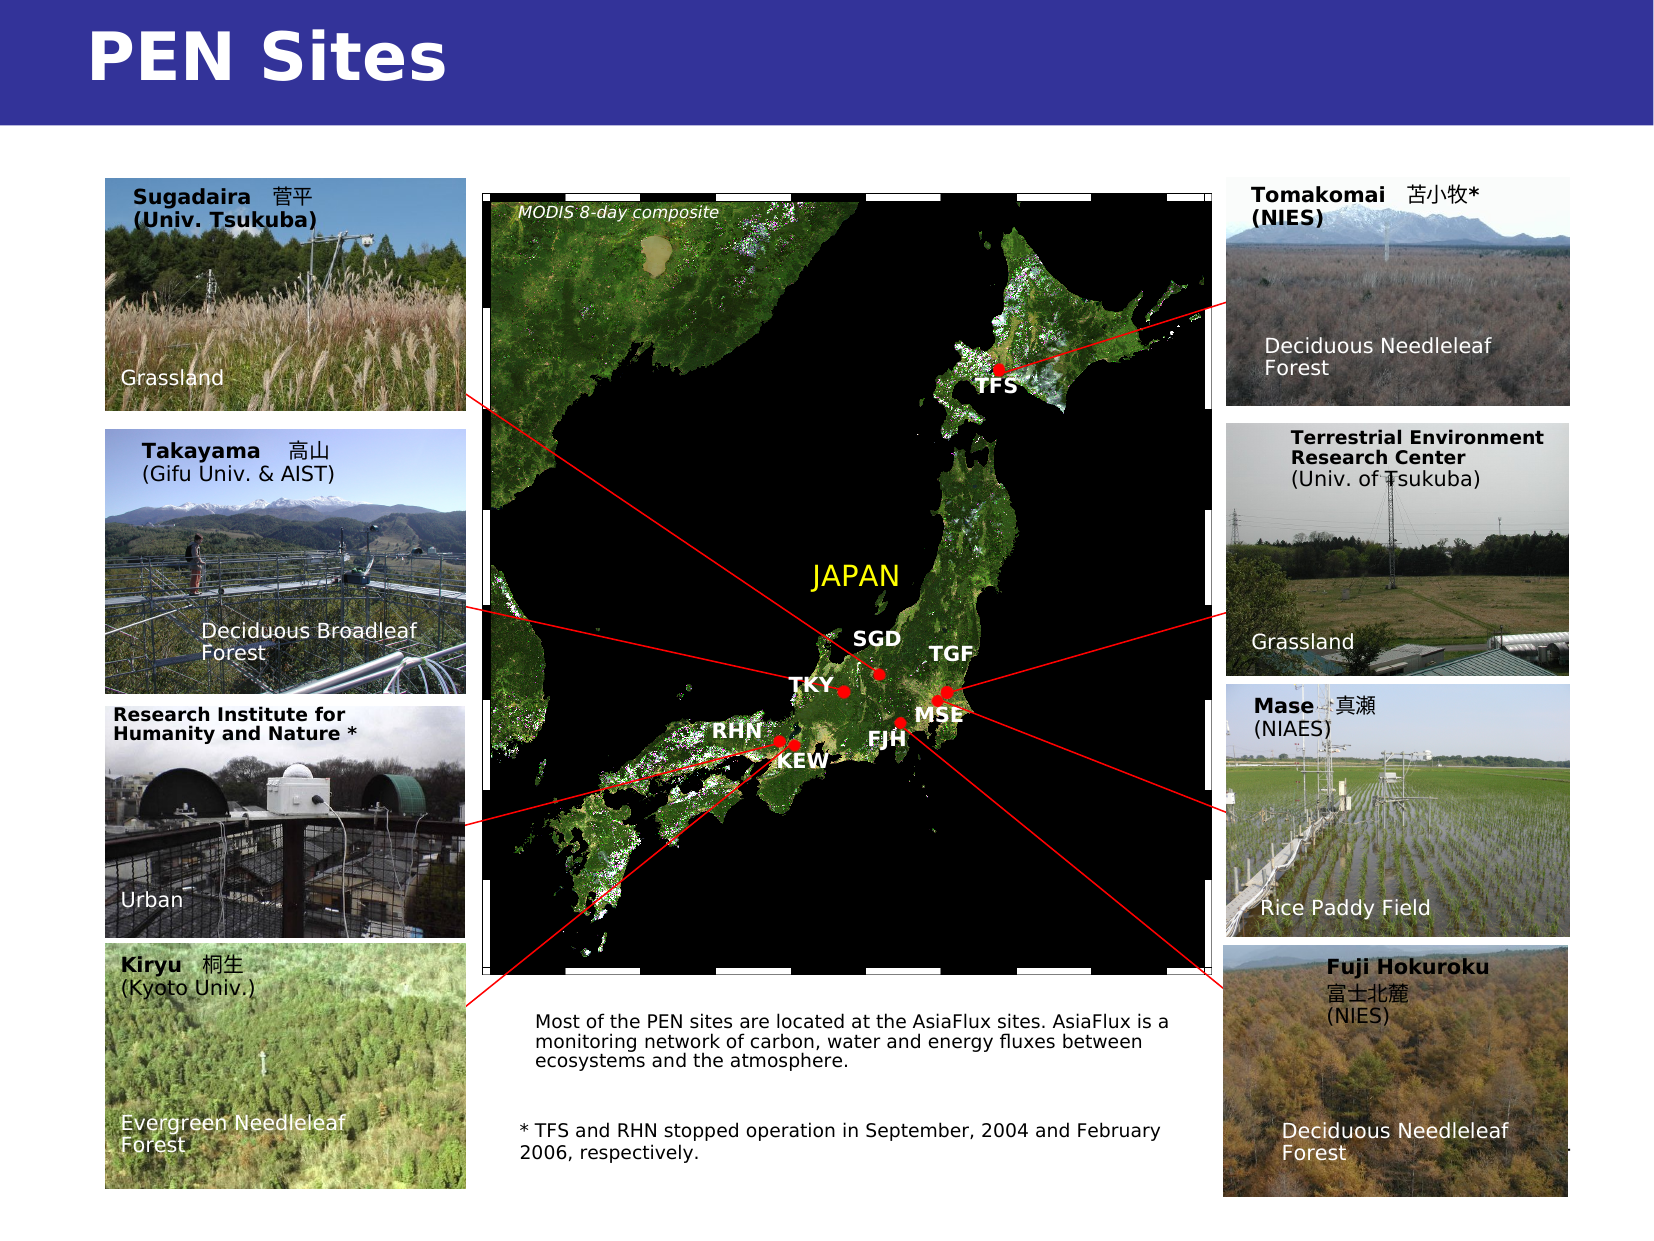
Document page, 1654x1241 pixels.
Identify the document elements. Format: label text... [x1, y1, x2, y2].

text_box Deciduous Needleleaf Forest [1249, 328, 1513, 388]
text_box Terrestrial Environment Research Center (Univ. of Tsukuba) [1276, 421, 1566, 499]
text_box Research Institute for Humanity and Nature * [98, 697, 458, 753]
picture [482, 193, 1212, 975]
text_box PEN Sites [70, 16, 934, 103]
text_box Kiryu 桐生 (Kyoto Univ.) [105, 943, 310, 1025]
text_box Evergreen Needleleaf Forest [105, 1081, 522, 1165]
picture [105, 706, 465, 938]
text_box Grassland [105, 360, 309, 398]
text_box SGD [837, 647, 855, 659]
text_box Takayama 高山 (Gifu Univ. & AIST) [127, 429, 351, 494]
text_box Tomakomai 苫小牧* (NIES) [1236, 173, 1580, 251]
text_box Deciduous Broadleaf Forest [186, 613, 439, 673]
picture [922, 717, 1212, 975]
text_box * TFS and RHN stopped operation in September, 2004 and February 2006, respectively. [504, 1112, 1223, 1172]
picture [105, 1165, 466, 1189]
picture [105, 178, 466, 411]
text_box TFS [960, 368, 1034, 406]
text_box TKY [773, 667, 849, 705]
text_box MODIS 8-day composite [503, 195, 735, 230]
text_box MSE [899, 697, 980, 735]
text_box [0, 0, 1654, 126]
text_box Sugadaira 菅平 (Univ. Tsukuba) [118, 175, 333, 241]
picture [482, 751, 761, 975]
text_box RHN [696, 713, 778, 751]
picture [105, 943, 466, 1081]
text_box Urban [105, 882, 313, 920]
text_box FJH [852, 721, 922, 759]
text_box JAPAN [797, 552, 916, 602]
picture [1226, 684, 1570, 937]
picture [1226, 423, 1569, 676]
text_box Most of the PEN sites are located at the AsiaFlux sites. AsiaFlux is a monitoring network of carbon, water and energy fluxes between ecosystems and the atmosphere. [520, 1004, 1204, 1080]
text_box TGF [914, 636, 990, 674]
text_box SGD [837, 621, 917, 659]
text_box Deciduous Needleleaf Forest [1266, 1113, 1531, 1173]
picture [1226, 177, 1570, 406]
picture [1223, 945, 1568, 1197]
text_box Grassland [1236, 624, 1371, 662]
text_box KEW [761, 743, 845, 782]
picture [105, 429, 466, 694]
text_box Fuji Hokuroku 富士北麓 (NIES) [1311, 944, 1526, 1037]
text_box Mase 真瀬 (NIAES) [1238, 684, 1392, 749]
text_box Rice Paddy Field [1245, 890, 1447, 928]
